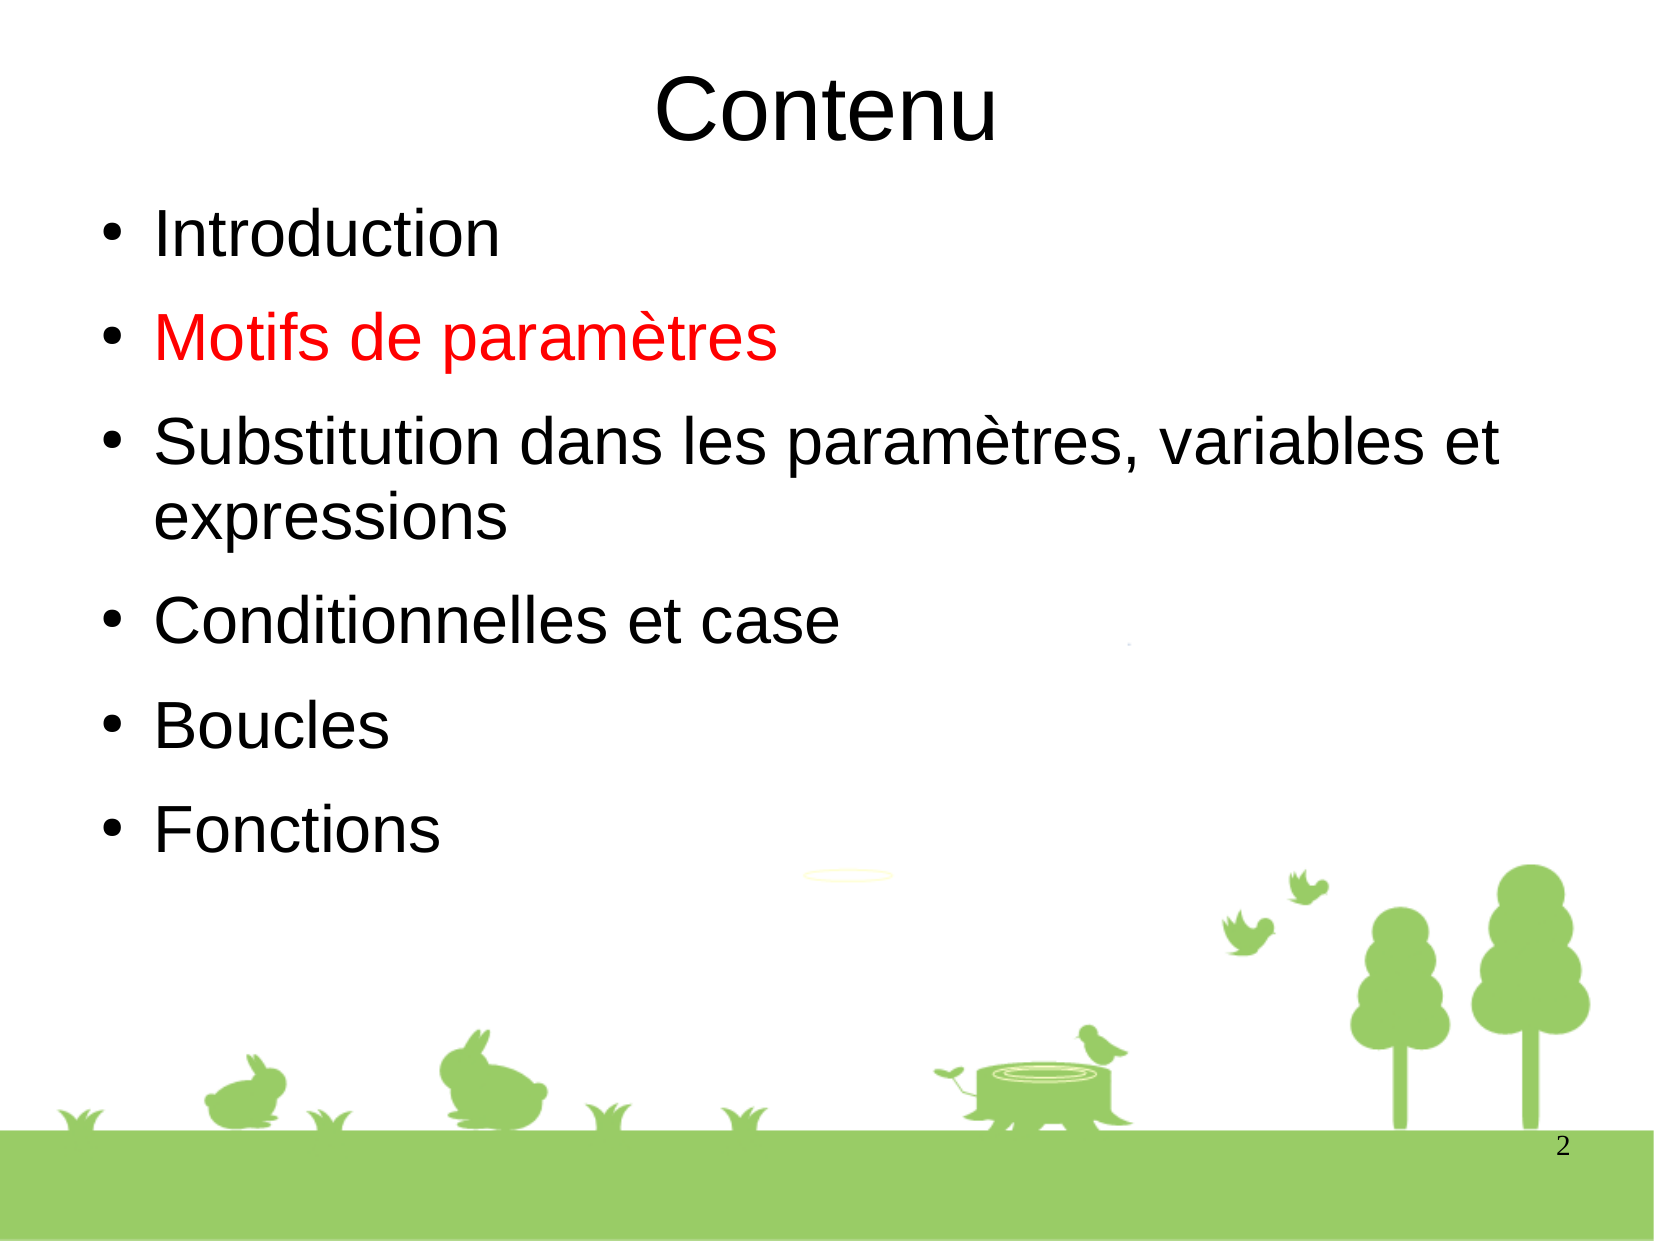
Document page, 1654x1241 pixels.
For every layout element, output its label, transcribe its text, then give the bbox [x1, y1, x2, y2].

title Contenu [11, 5, 1642, 213]
list Introduction Motifs de paramètres Substitution dans les paramètres, variables et expressions Conditionnelles et case Boucles Fonctions [82, 195, 1538, 916]
picture [0, 0, 1654, 1241]
